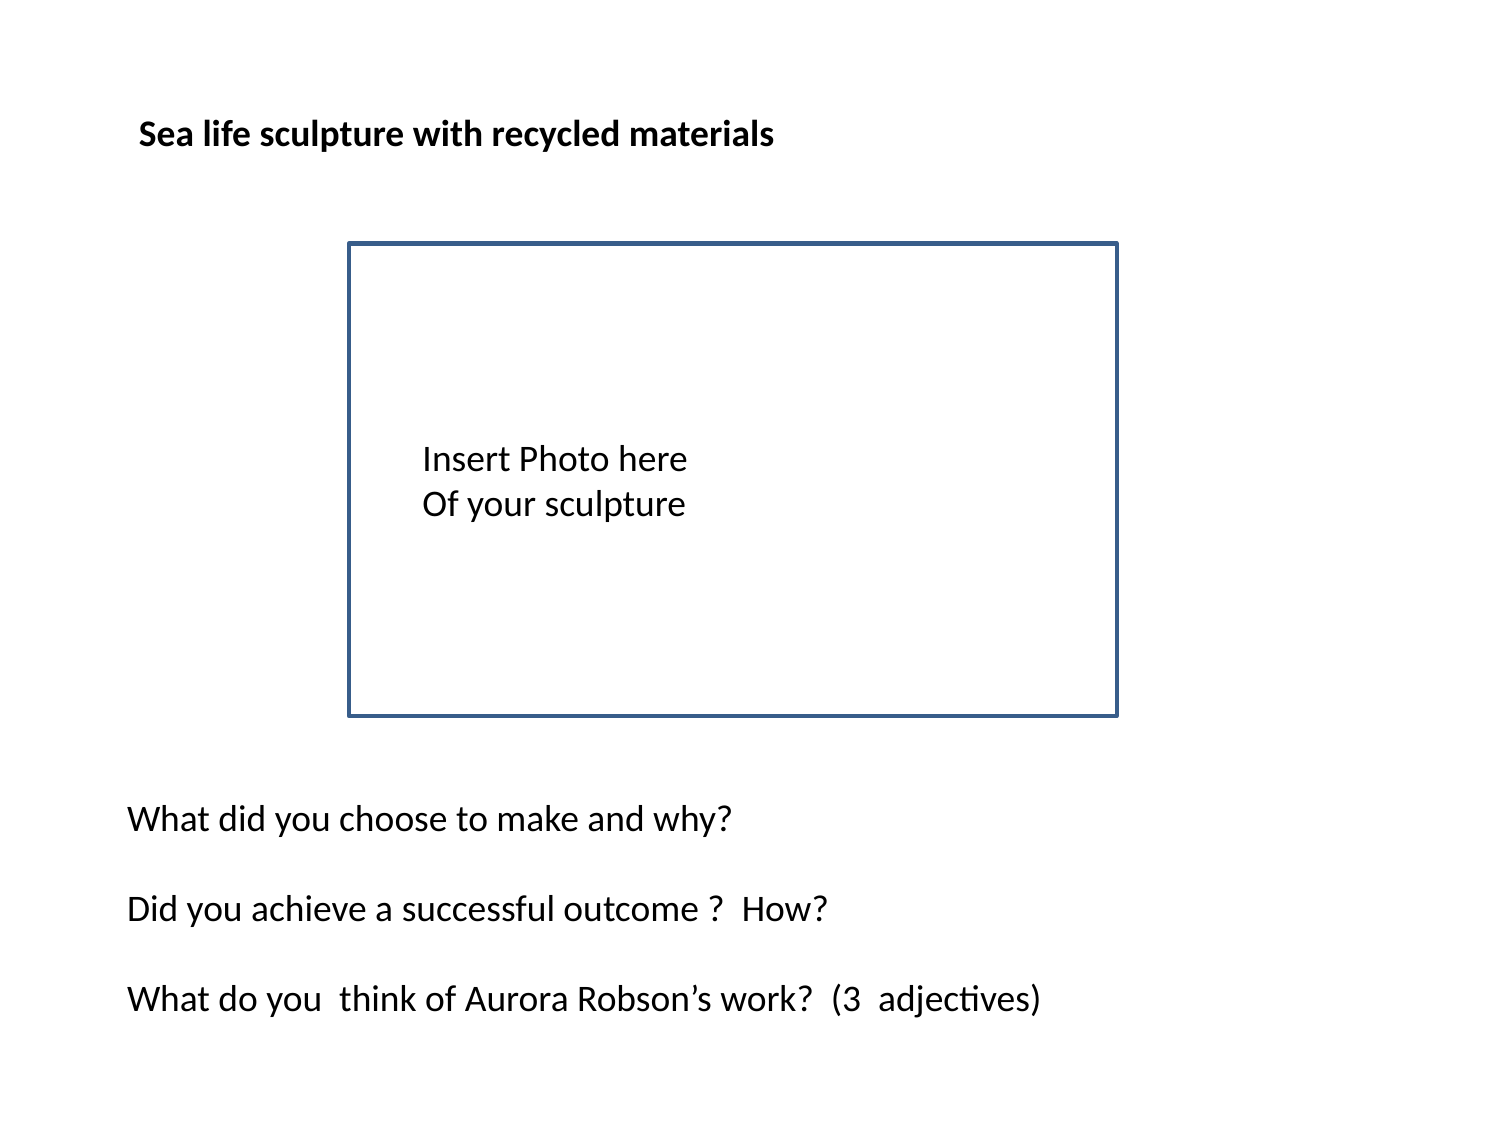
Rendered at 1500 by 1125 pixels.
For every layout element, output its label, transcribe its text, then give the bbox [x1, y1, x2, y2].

text_box Sea life sculpture with recycled materials [123, 101, 798, 163]
text_box What did you choose to make and why? Did you achieve a successful outcome ? How? What do you think of Aurora Robson’s work? (3 adjectives) [112, 786, 1105, 1075]
text_box Insert Photo here Of your sculpture [407, 426, 762, 533]
